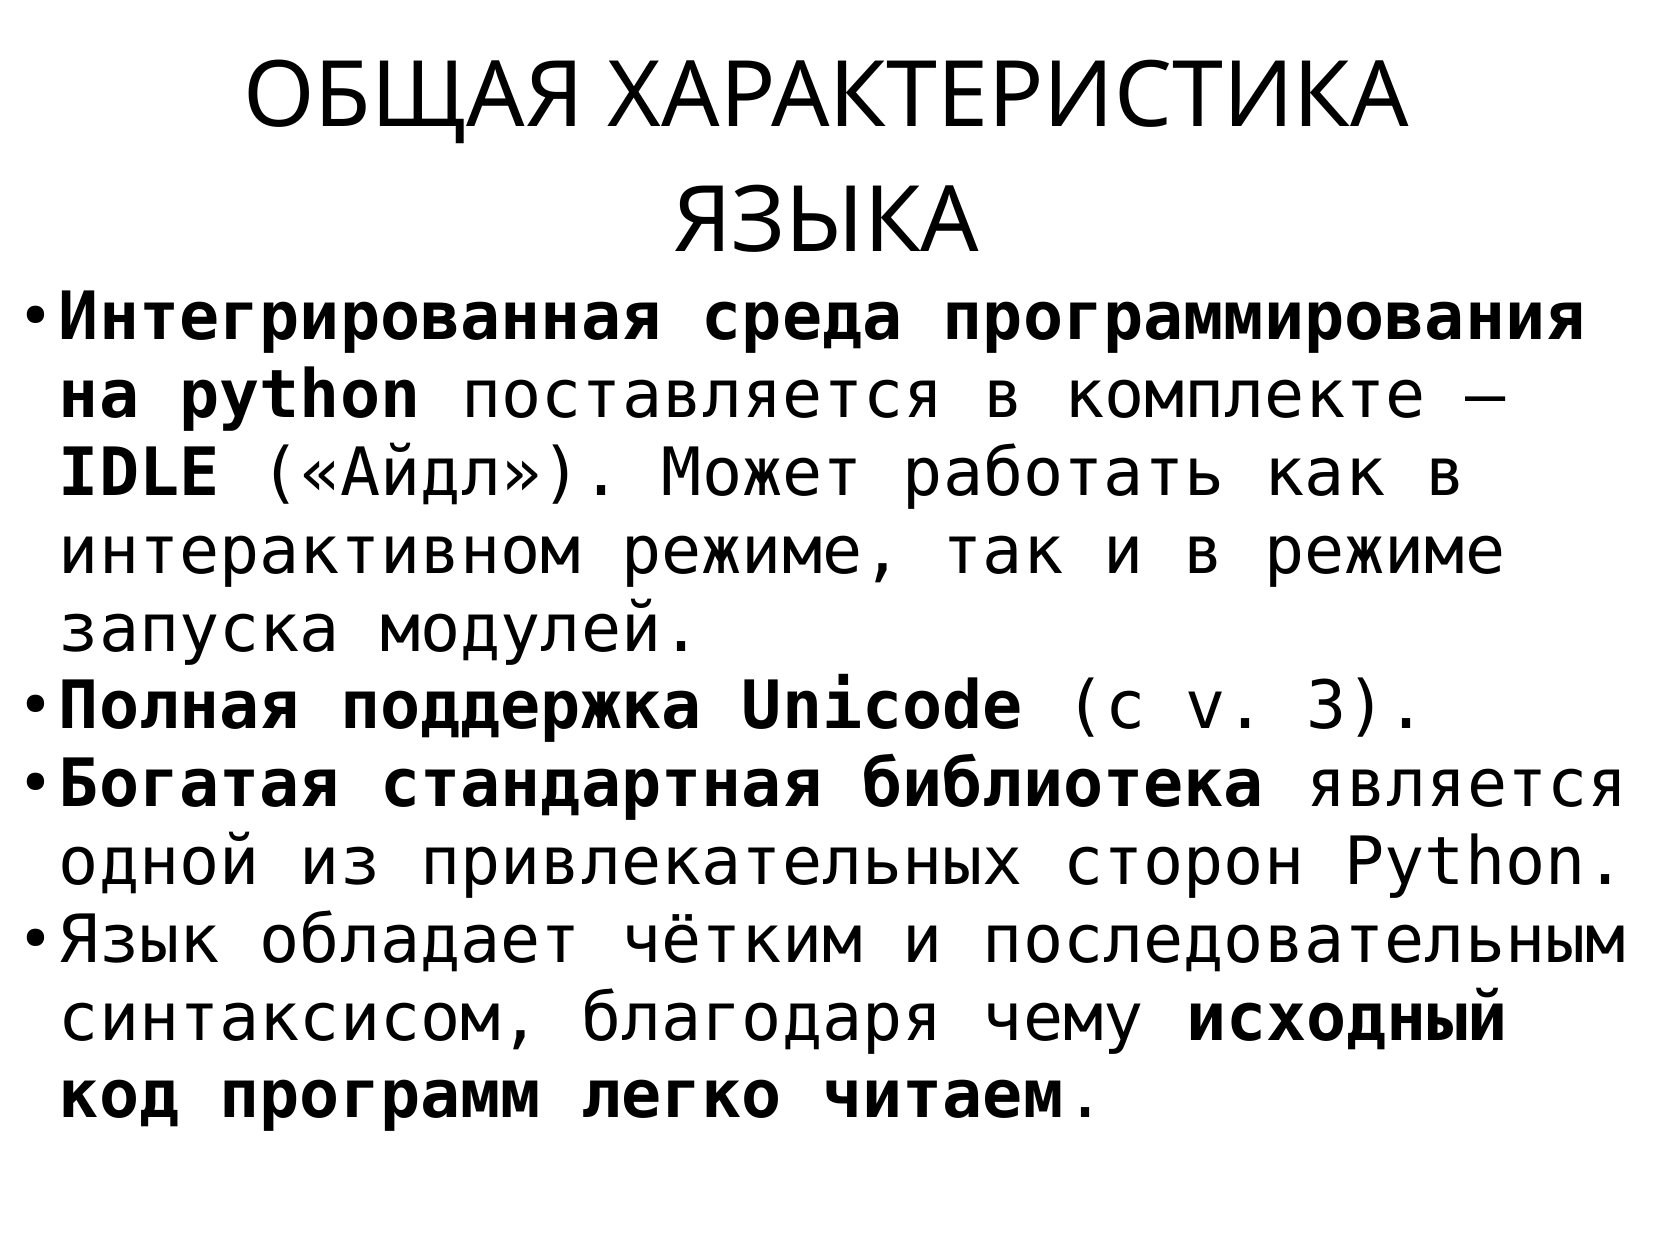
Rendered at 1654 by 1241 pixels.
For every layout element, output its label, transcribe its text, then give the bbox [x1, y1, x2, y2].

subtitle Интегрированная среда программирования на python поставляется в комплекте — IDLE («Айдл»). Может работать как в интерактивном режиме, так и в режиме запуска модулей. Полная поддержка Unicode (с v. 3). Богатая стандартная библиотека является одной из привлекательных сторон Python. Язык обладает чётким и последовательным синтаксисом, благодаря чему исходный код программ легко читаем. [23, 183, 1642, 1229]
title ОБЩАЯ ХАРАКТЕРИСТИКА ЯЗЫКА [82, 40, 1571, 183]
